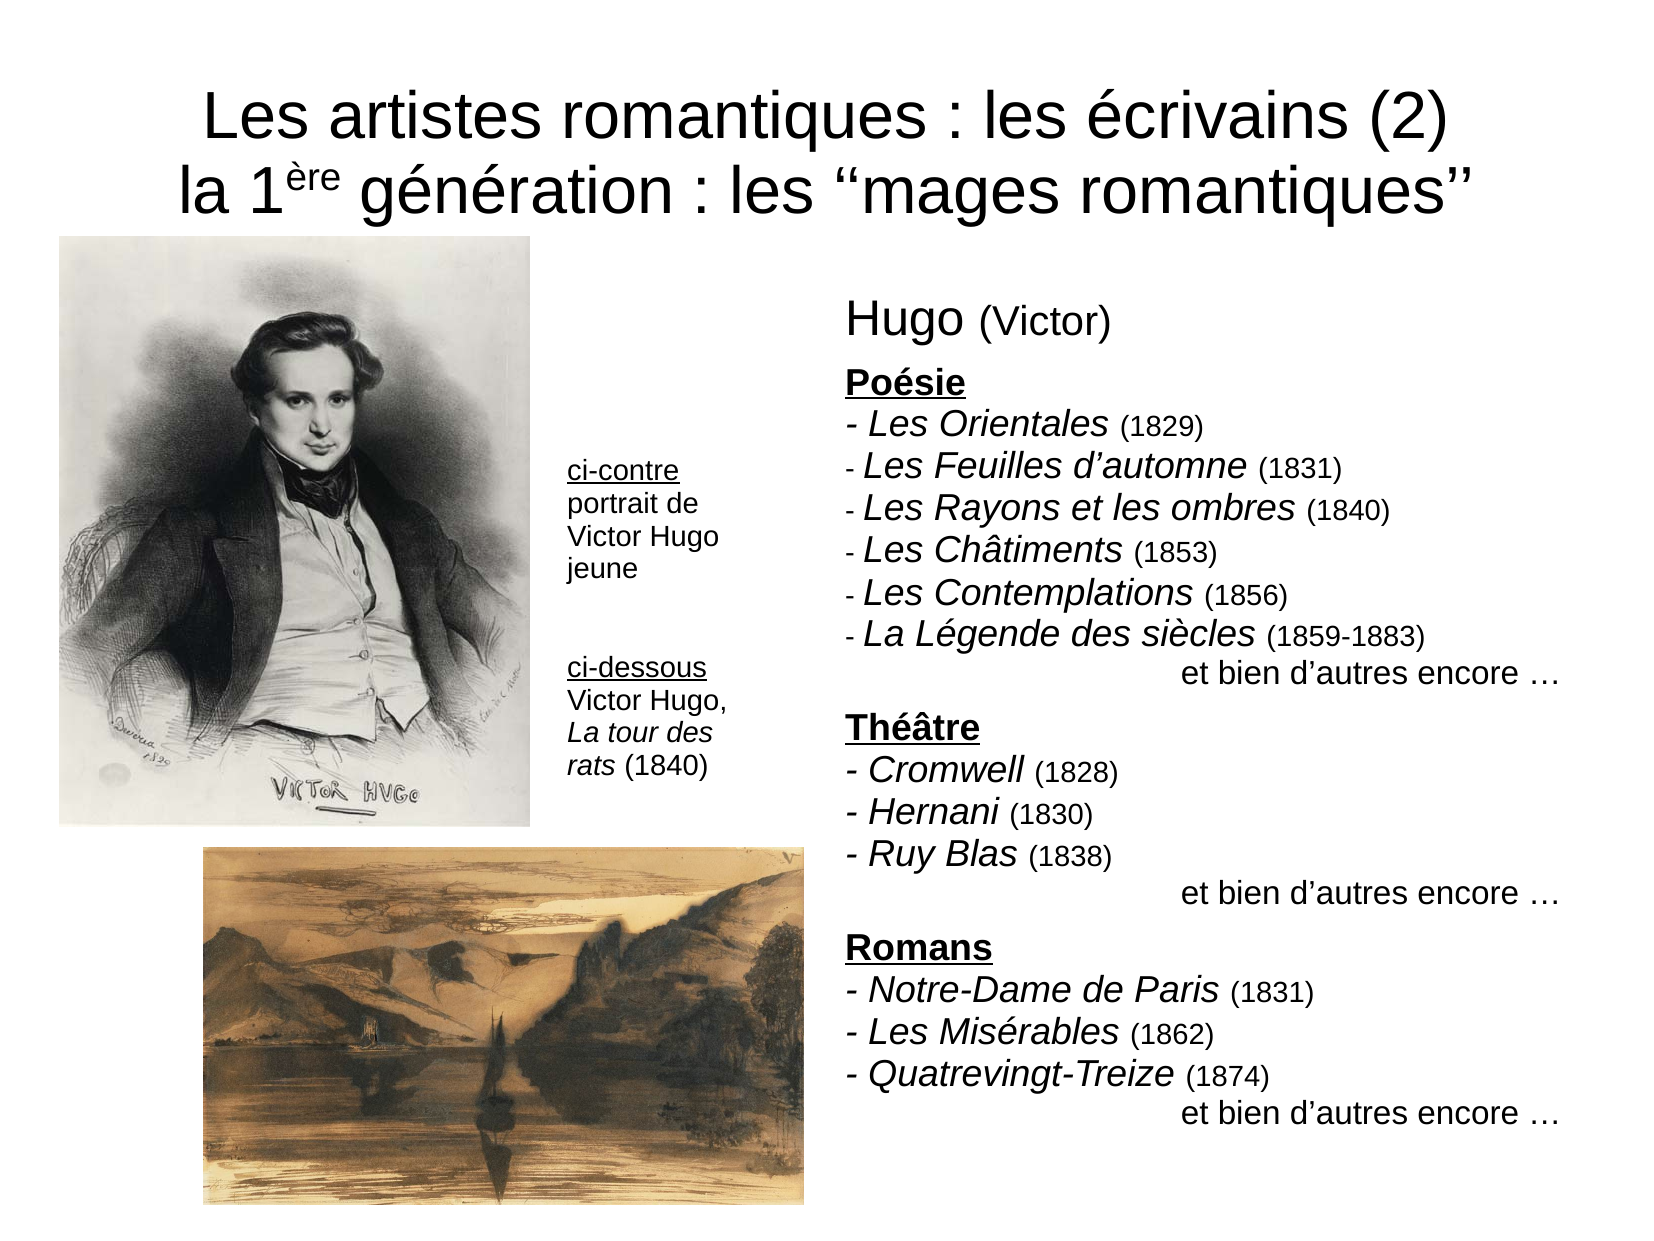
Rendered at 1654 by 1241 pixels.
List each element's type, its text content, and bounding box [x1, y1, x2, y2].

picture [203, 847, 804, 1205]
picture [59, 236, 530, 827]
list ci-contre portrait de Victor Hugo jeune ci-dessous Victor Hugo, La tour des rats (1840) [567, 290, 745, 782]
list Hugo (Victor) Poésie - Les Orientales (1829) - Les Feuilles d’automne (1831) - Les Rayons et les ombres (1840) - Les Châtiments (1853) - Les Contemplations (1856) - La Légende des siècles (1859-1883) et bien d’autres encore … Théâtre - Cromwell (1828) - Hernani (1830) - Ruy Blas (1838) et bien d’autres encore … Romans - Notre-Dame de Paris (1831) - Les Misérables (1862) - Quatrevingt-Treize (1874) et bien d’autres encore … [845, 290, 1572, 1135]
title Les artistes romantiques : les écrivains (2) la 1ère génération : les ‘‘mages romantiques’’ [82, 49, 1571, 257]
